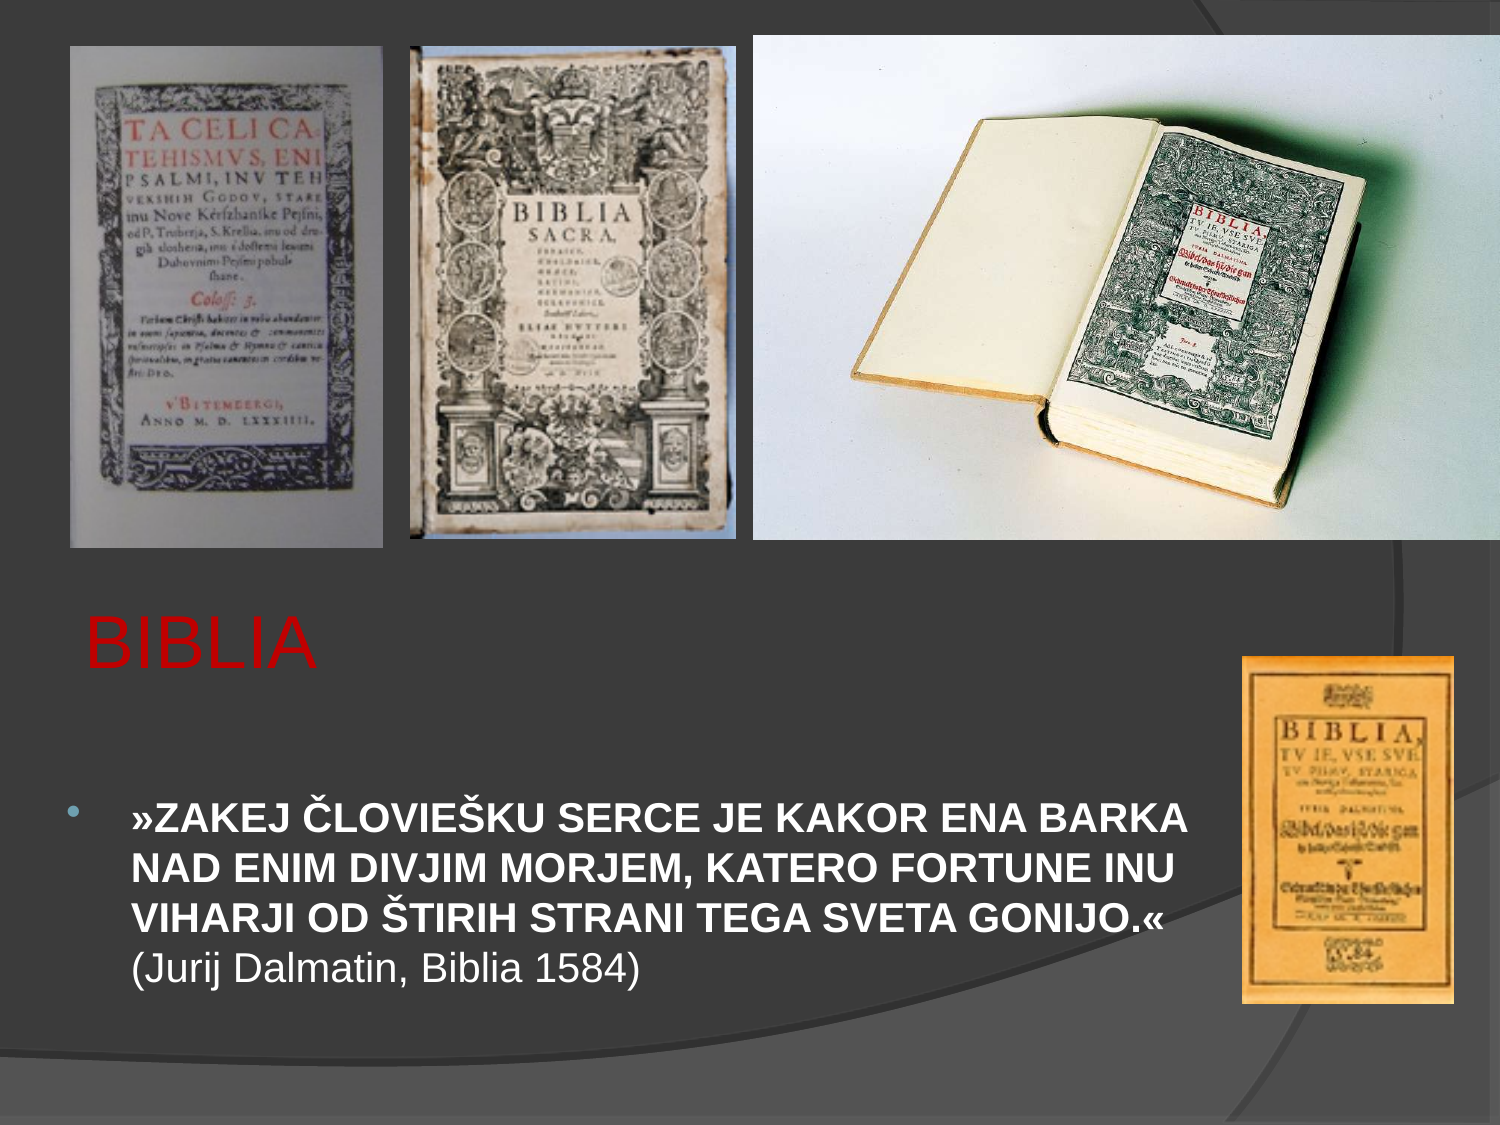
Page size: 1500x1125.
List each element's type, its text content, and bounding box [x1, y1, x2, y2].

picture [753, 35, 1500, 540]
list »ZAKEJ ČLOVIEŠKU SERCE JE KAKOR ENA BARKA NAD ENIM DIVJIM MORJEM, KATERO FORTUNE INU VIHARJI OD ŠTIRIH STRANI TEGA SVETA GONIJO.« (Jurij Dalmatin, Biblia 1584) [46, 257, 1272, 1001]
picture [1242, 656, 1454, 1004]
picture [70, 46, 383, 548]
text_box BIBLIA [70, 585, 1172, 691]
picture [410, 46, 736, 539]
